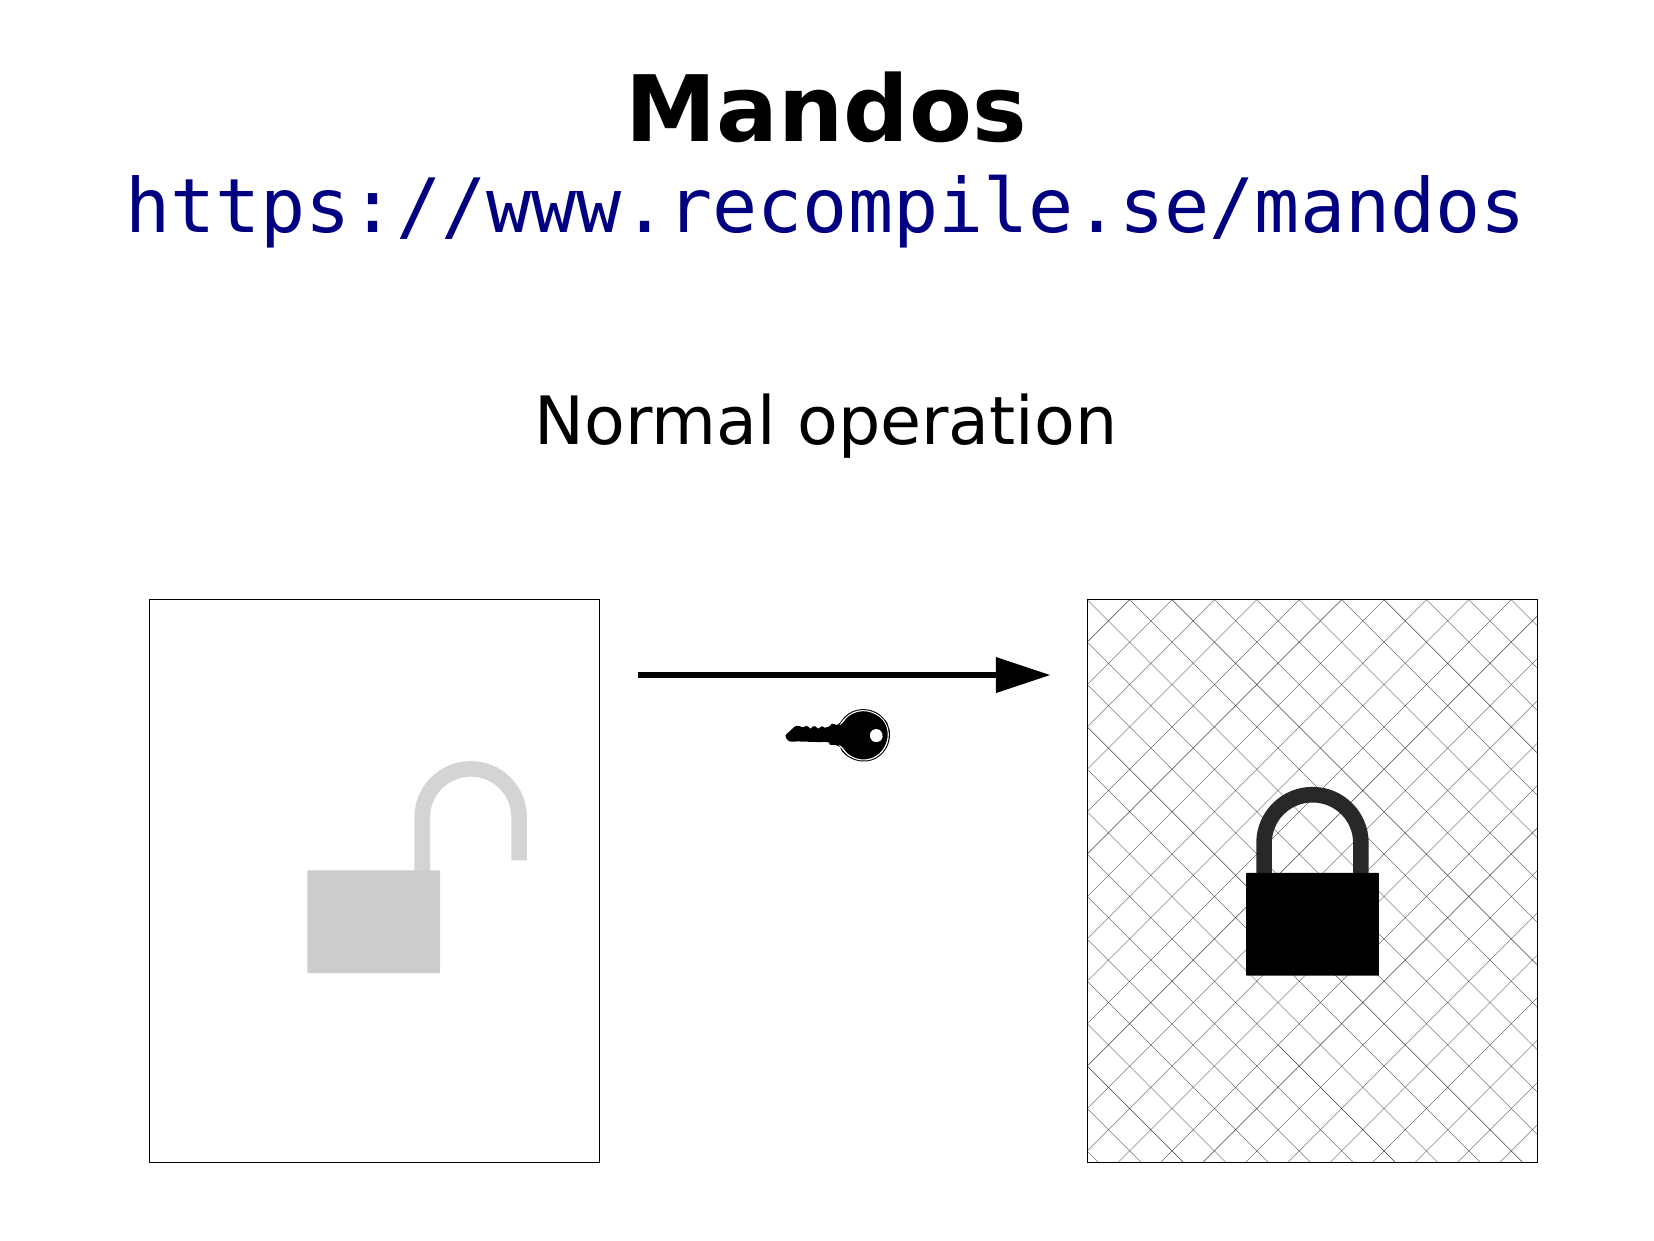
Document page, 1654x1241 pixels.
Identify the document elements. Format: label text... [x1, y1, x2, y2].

text_box [1087, 599, 1538, 1163]
text_box Normal operation [520, 375, 1133, 468]
title Mandos https://www.recompile.se/mandos [82, 49, 1571, 257]
picture [1195, 764, 1430, 999]
text_box [149, 599, 600, 1163]
picture [750, 690, 935, 788]
